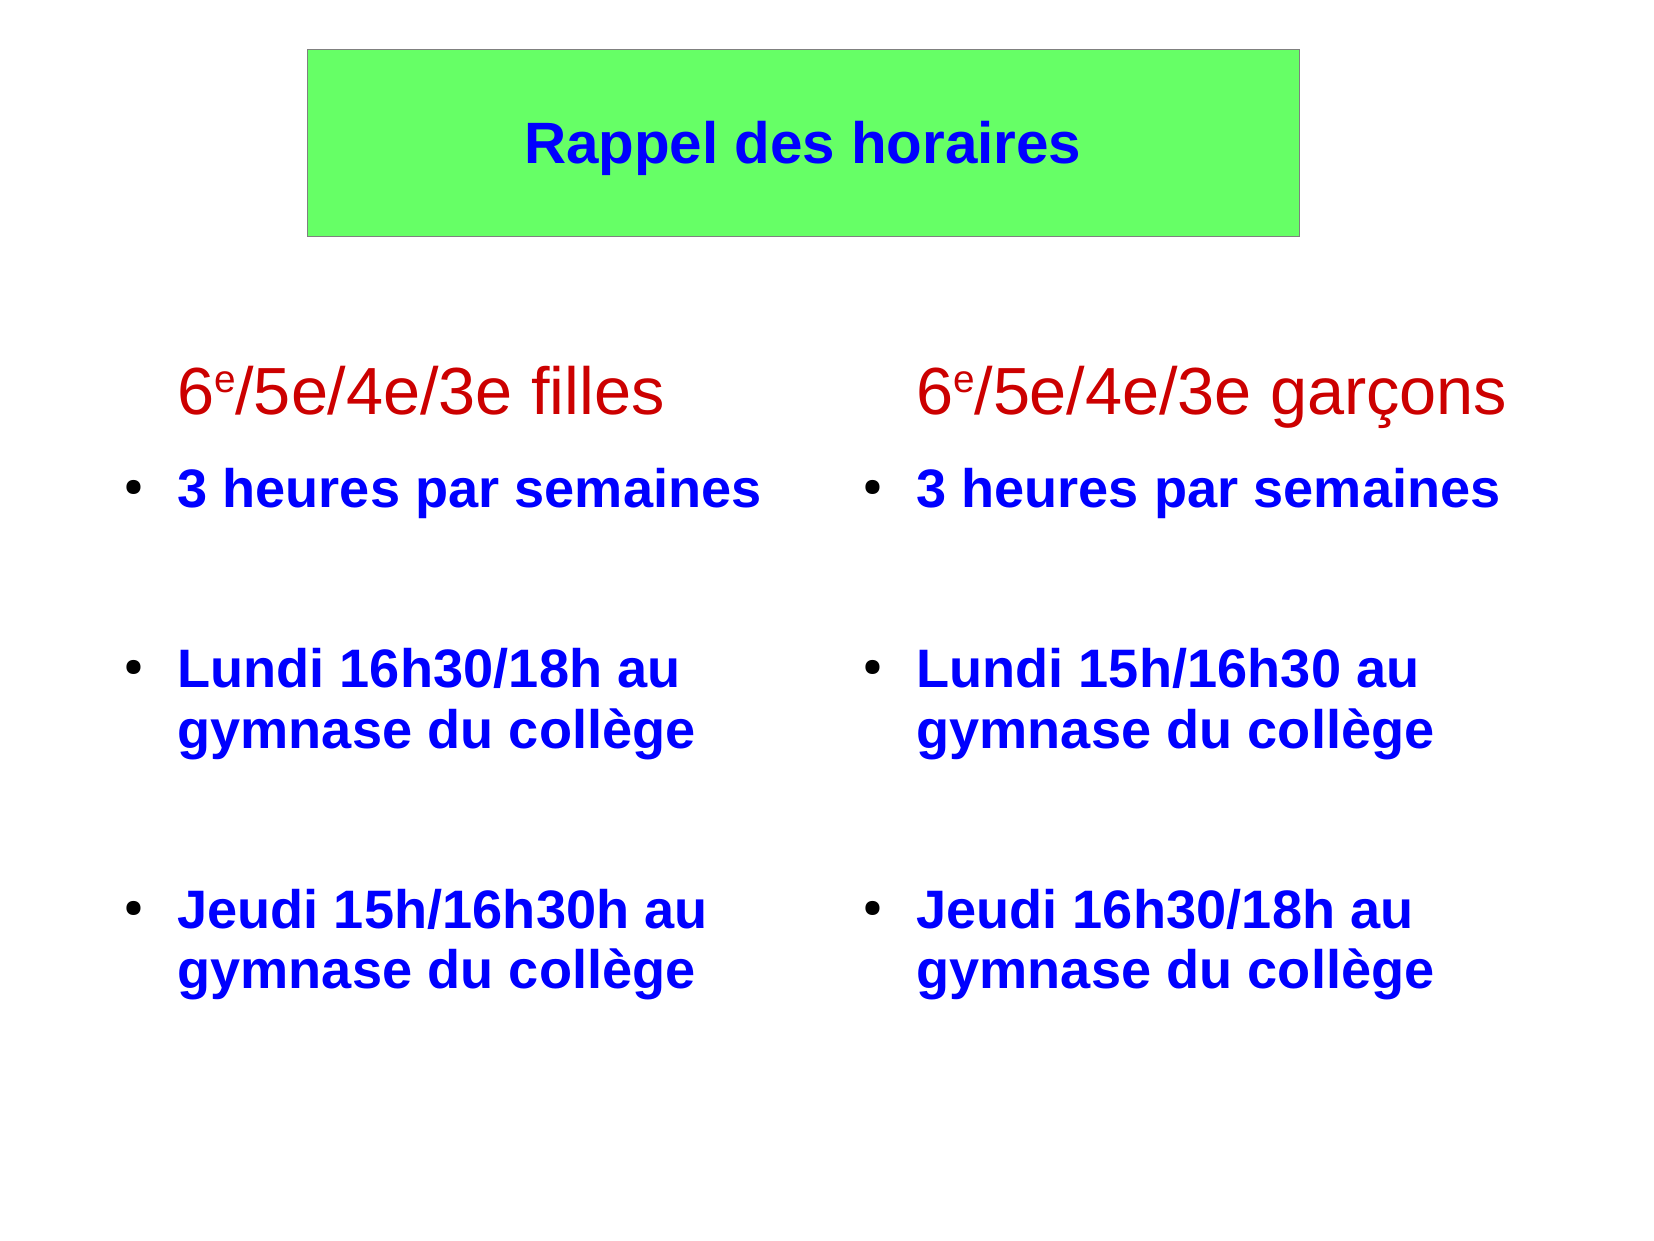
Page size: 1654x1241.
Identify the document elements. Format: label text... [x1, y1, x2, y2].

list 6e/5e/4e/3e garçons 3 heures par semaines Lundi 15h/16h30 au gymnase du collège Jeudi 16h30/18h au gymnase du collège [845, 354, 1572, 1109]
list 6e/5e/4e/3e filles 3 heures par semaines Lundi 16h30/18h au gymnase du collège Jeudi 15h/16h30h au gymnase du collège [106, 354, 792, 1111]
title Réunion de rentrée [82, 49, 1571, 257]
text_box Rappel des horaires [307, 49, 1300, 237]
